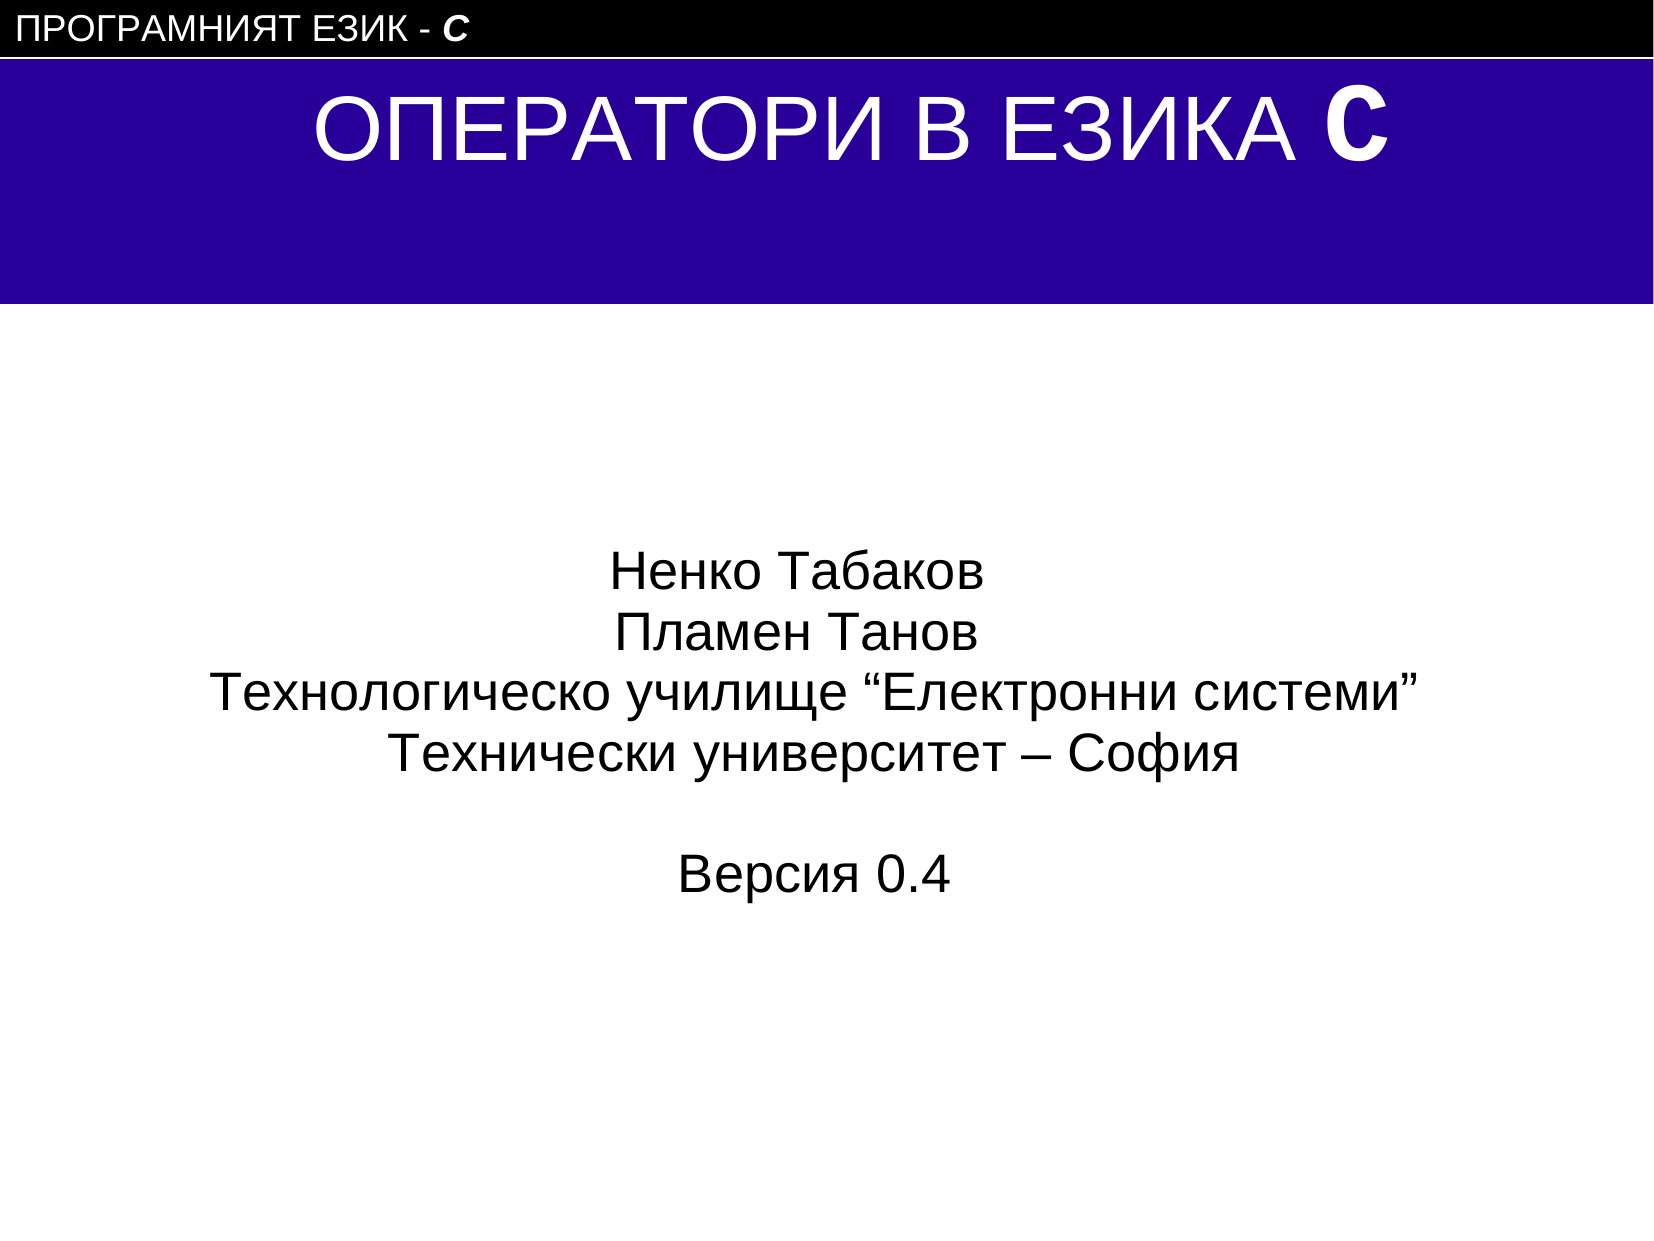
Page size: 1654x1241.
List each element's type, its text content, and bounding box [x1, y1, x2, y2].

text_box ОПЕРАТОРИ В ЕЗИКА С [0, 59, 1654, 304]
text_box ПРОГРАМНИЯT ЕЗИК - С [0, 0, 1654, 57]
text_box Ненко Табаков Пламен Танов Технологическо училище “Електронни системи” Технически университет – София Версия 0.4 [147, 533, 1447, 916]
